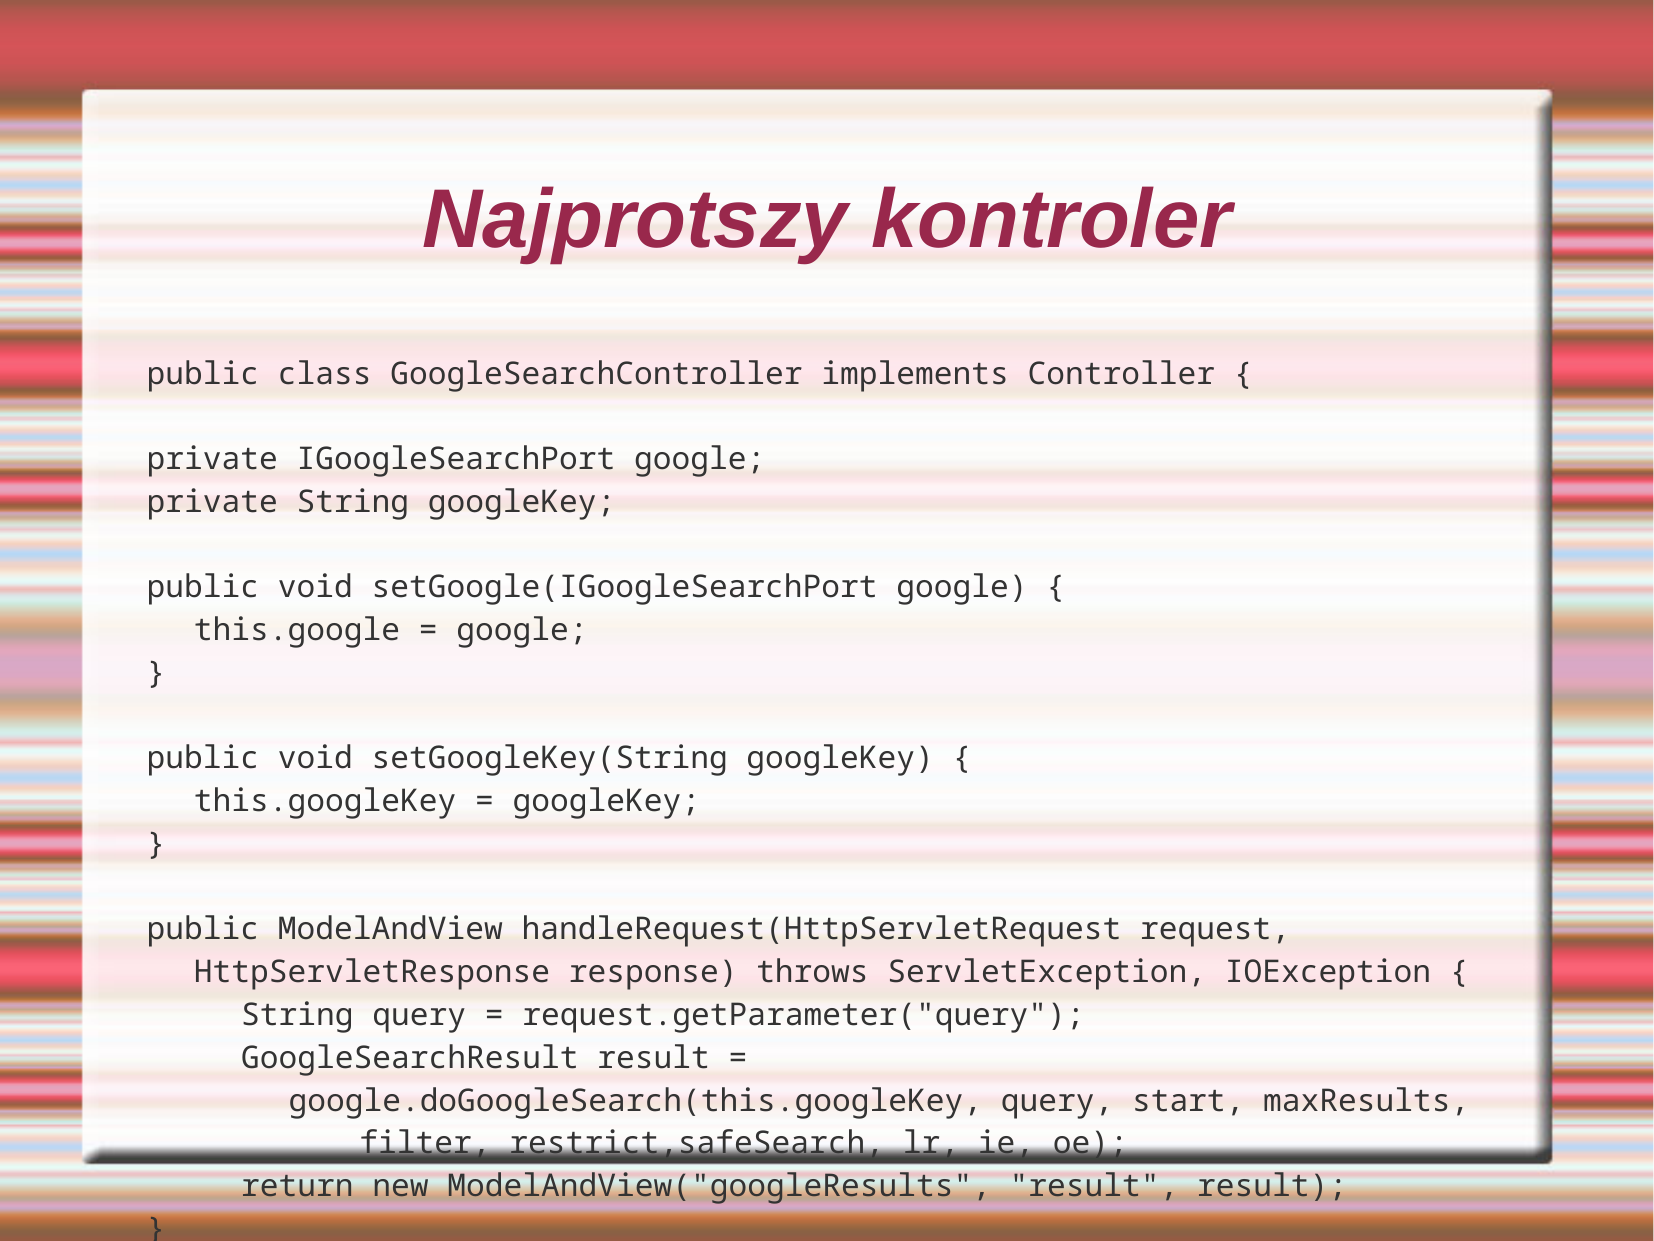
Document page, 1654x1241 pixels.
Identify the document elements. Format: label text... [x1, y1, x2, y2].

title Najprotszy kontroler [121, 114, 1534, 322]
list public class GoogleSearchController implements Controller { private IGoogleSearchPort google; private String googleKey; public void setGoogle(IGoogleSearchPort google) { this.google = google; } public void setGoogleKey(String googleKey) { this.googleKey = googleKey; } public ModelAndView handleRequest(HttpServletRequest request, HttpServletResponse response) throws ServletException, IOException { String query = request.getParameter("query"); GoogleSearchResult result = google.doGoogleSearch(this.googleKey, query, start, maxResults, filter, restrict,safeSearch, lr, ie, oe); return new ModelAndView("googleResults", "result", result); } } [134, 350, 1516, 1200]
picture [0, 0, 1654, 1241]
